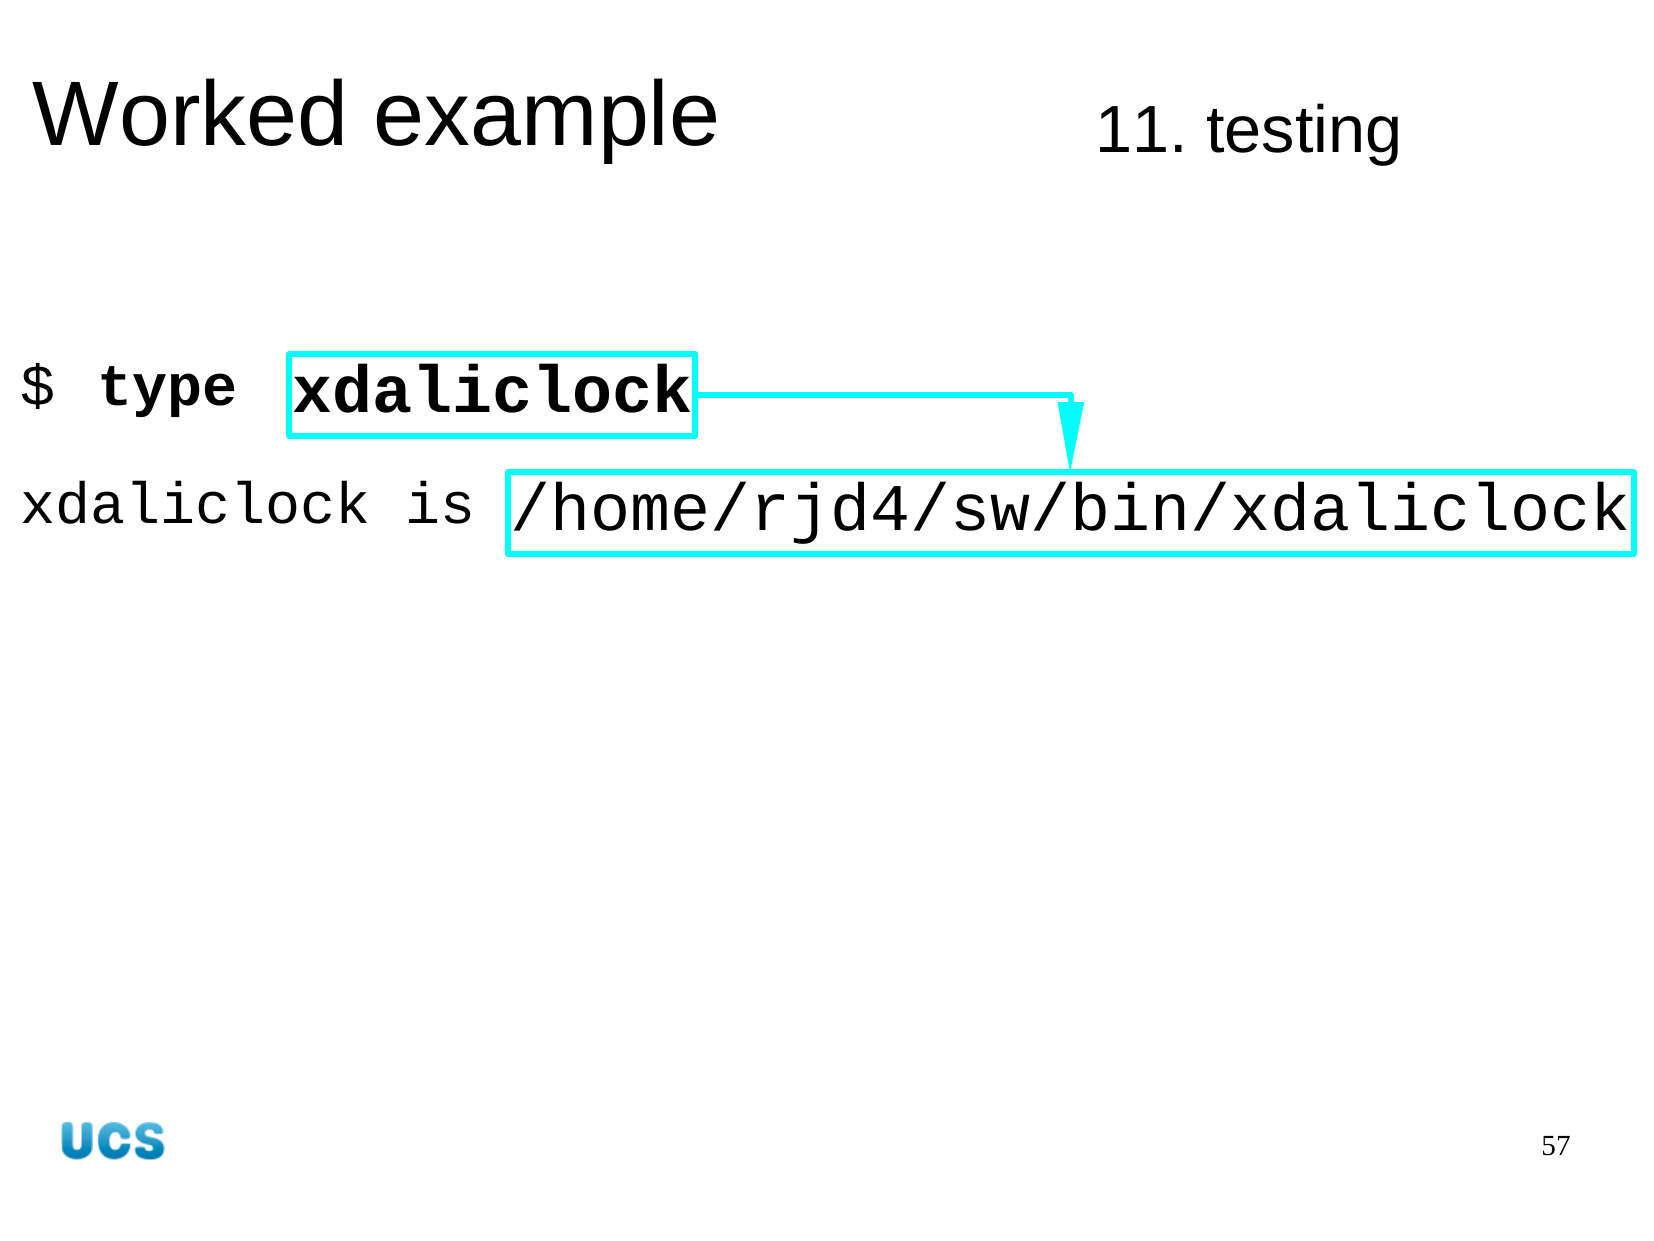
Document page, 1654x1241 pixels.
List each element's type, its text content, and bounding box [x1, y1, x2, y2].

text_box xdaliclock is [17, 472, 479, 545]
text_box $ [17, 354, 59, 427]
picture [61, 1121, 165, 1161]
text_box xdaliclock [289, 354, 696, 436]
text_box /home/rjd4/sw/bin/xdaliclock [507, 472, 1634, 554]
text_box 11. testing [1092, 88, 1408, 170]
text_box Worked example [29, 59, 725, 169]
text_box type [94, 354, 241, 427]
